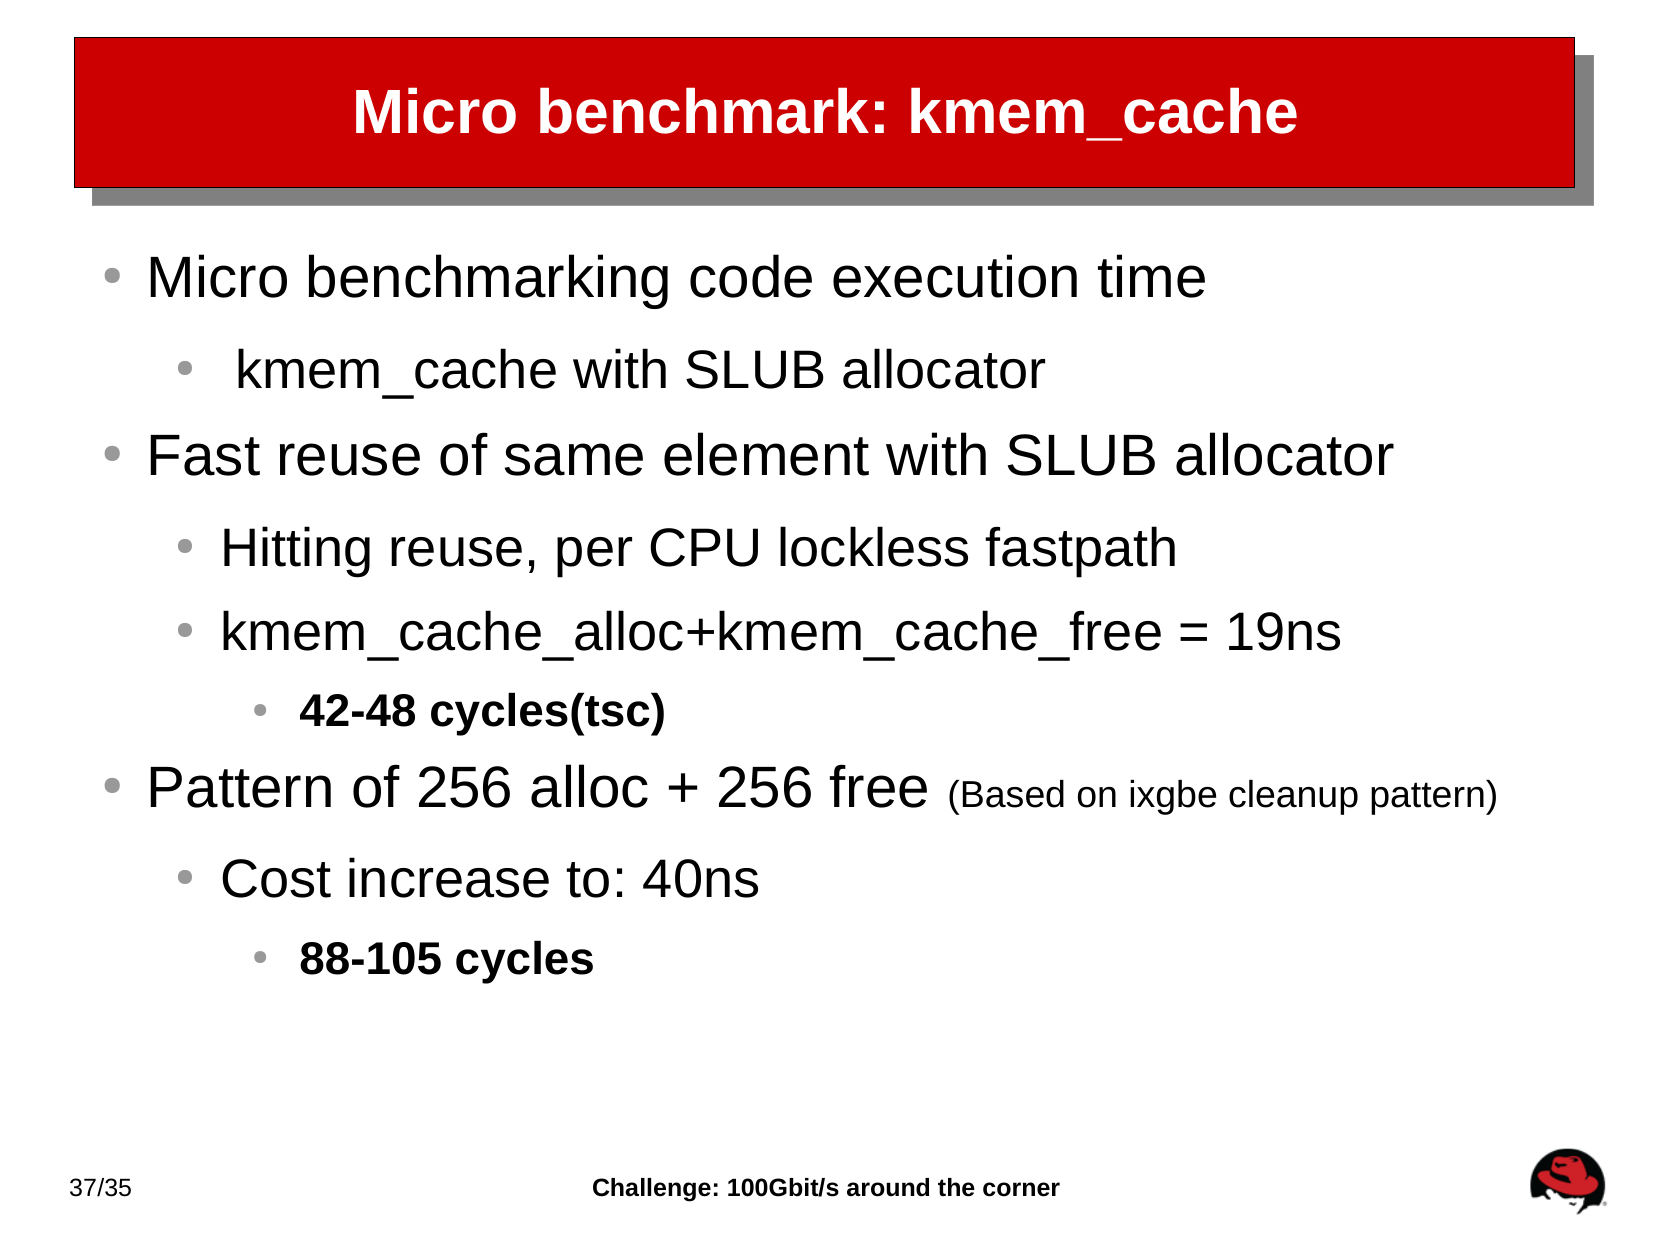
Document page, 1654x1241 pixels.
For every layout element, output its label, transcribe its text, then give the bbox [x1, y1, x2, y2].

title Micro benchmark: kmem_cache [82, 37, 1571, 188]
picture [1529, 1146, 1613, 1224]
list Micro benchmarking code execution time kmem_cache with SLUB allocator Fast reuse of same element with SLUB allocator Hitting reuse, per CPU lockless fastpath kmem_cache_alloc+kmem_cache_free = 19ns 42-48 cycles(tsc) Pattern of 256 alloc + 256 free (Based on ixgbe cleanup pattern) Cost increase to: 40ns 88-105 cycles [86, 244, 1575, 1081]
